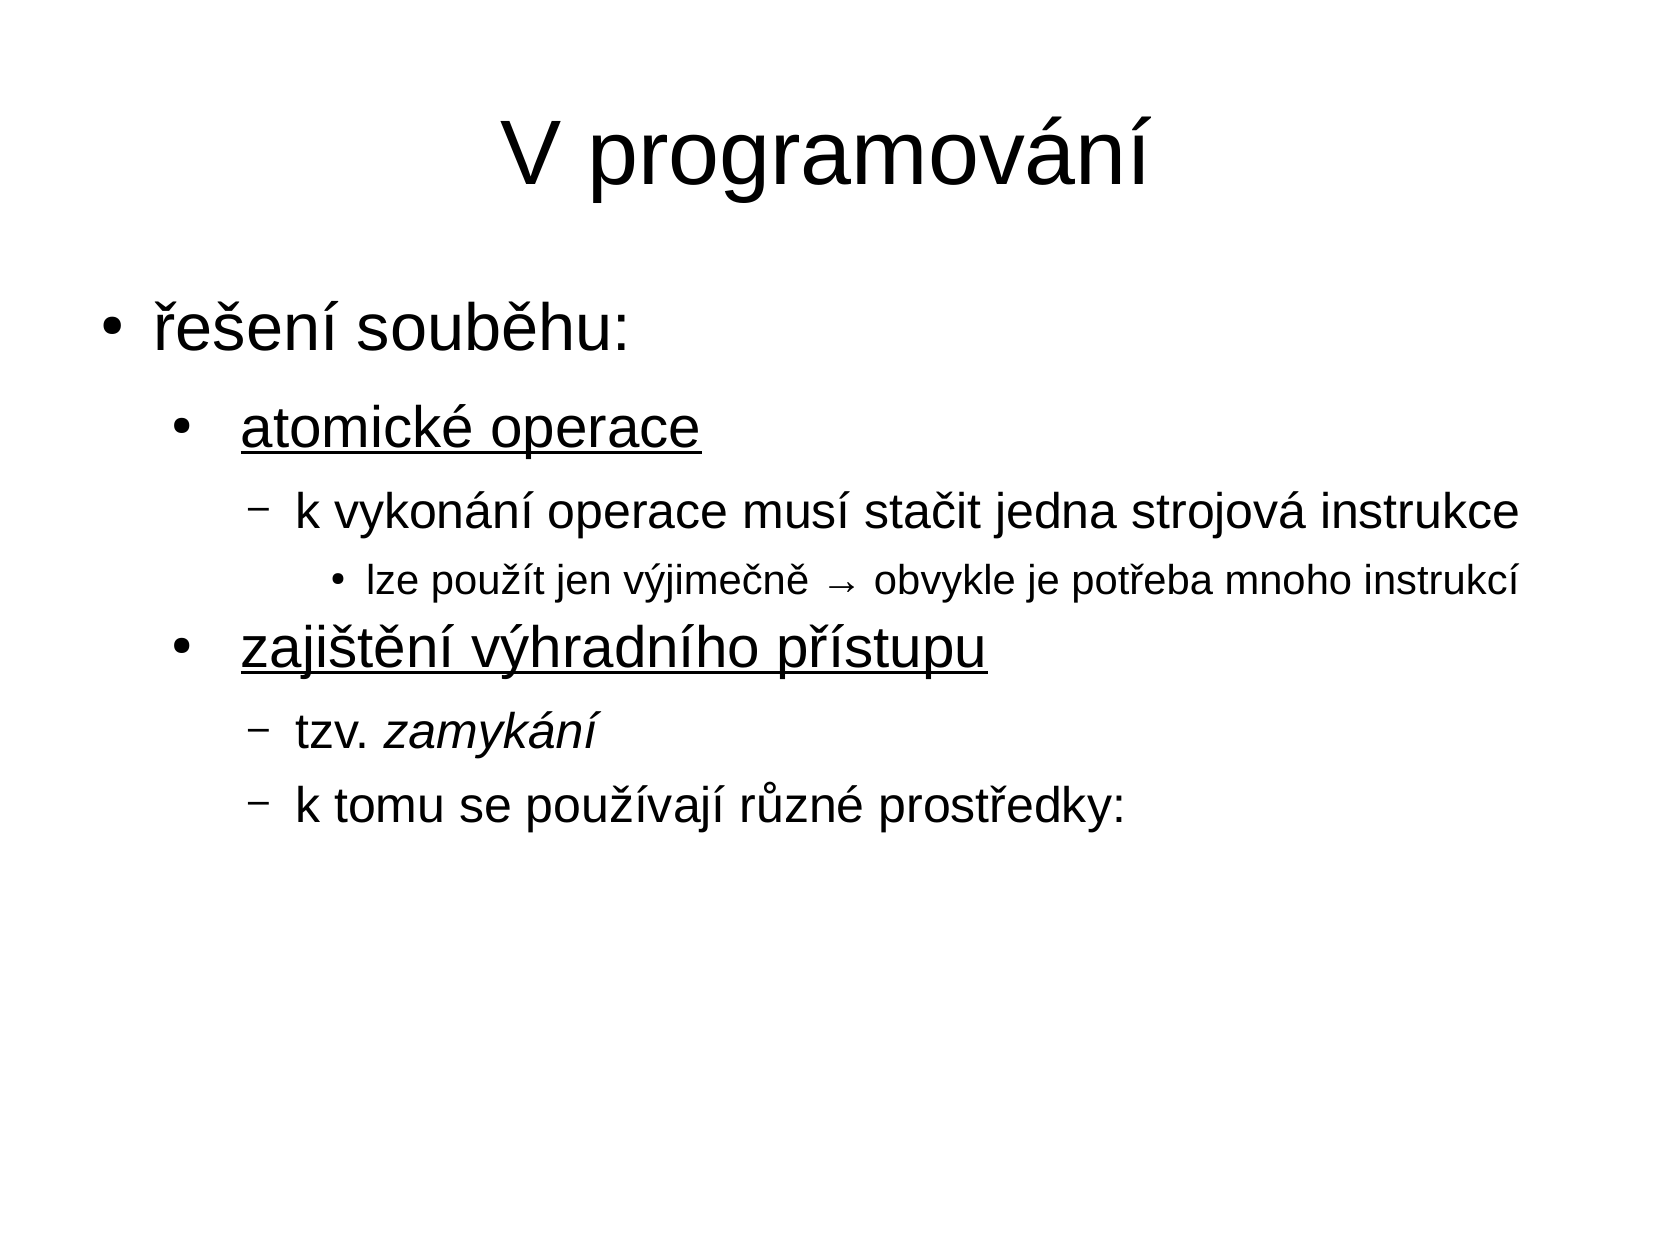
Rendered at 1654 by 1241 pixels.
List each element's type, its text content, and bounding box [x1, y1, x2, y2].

list řešení souběhu: atomické operace k vykonání operace musí stačit jedna strojová instrukce lze použít jen výjimečně → obvykle je potřeba mnoho instrukcí zajištění výhradního přístupu tzv. zamykání k tomu se používají různé prostředky: [82, 290, 1571, 1010]
title V programování [82, 49, 1571, 257]
